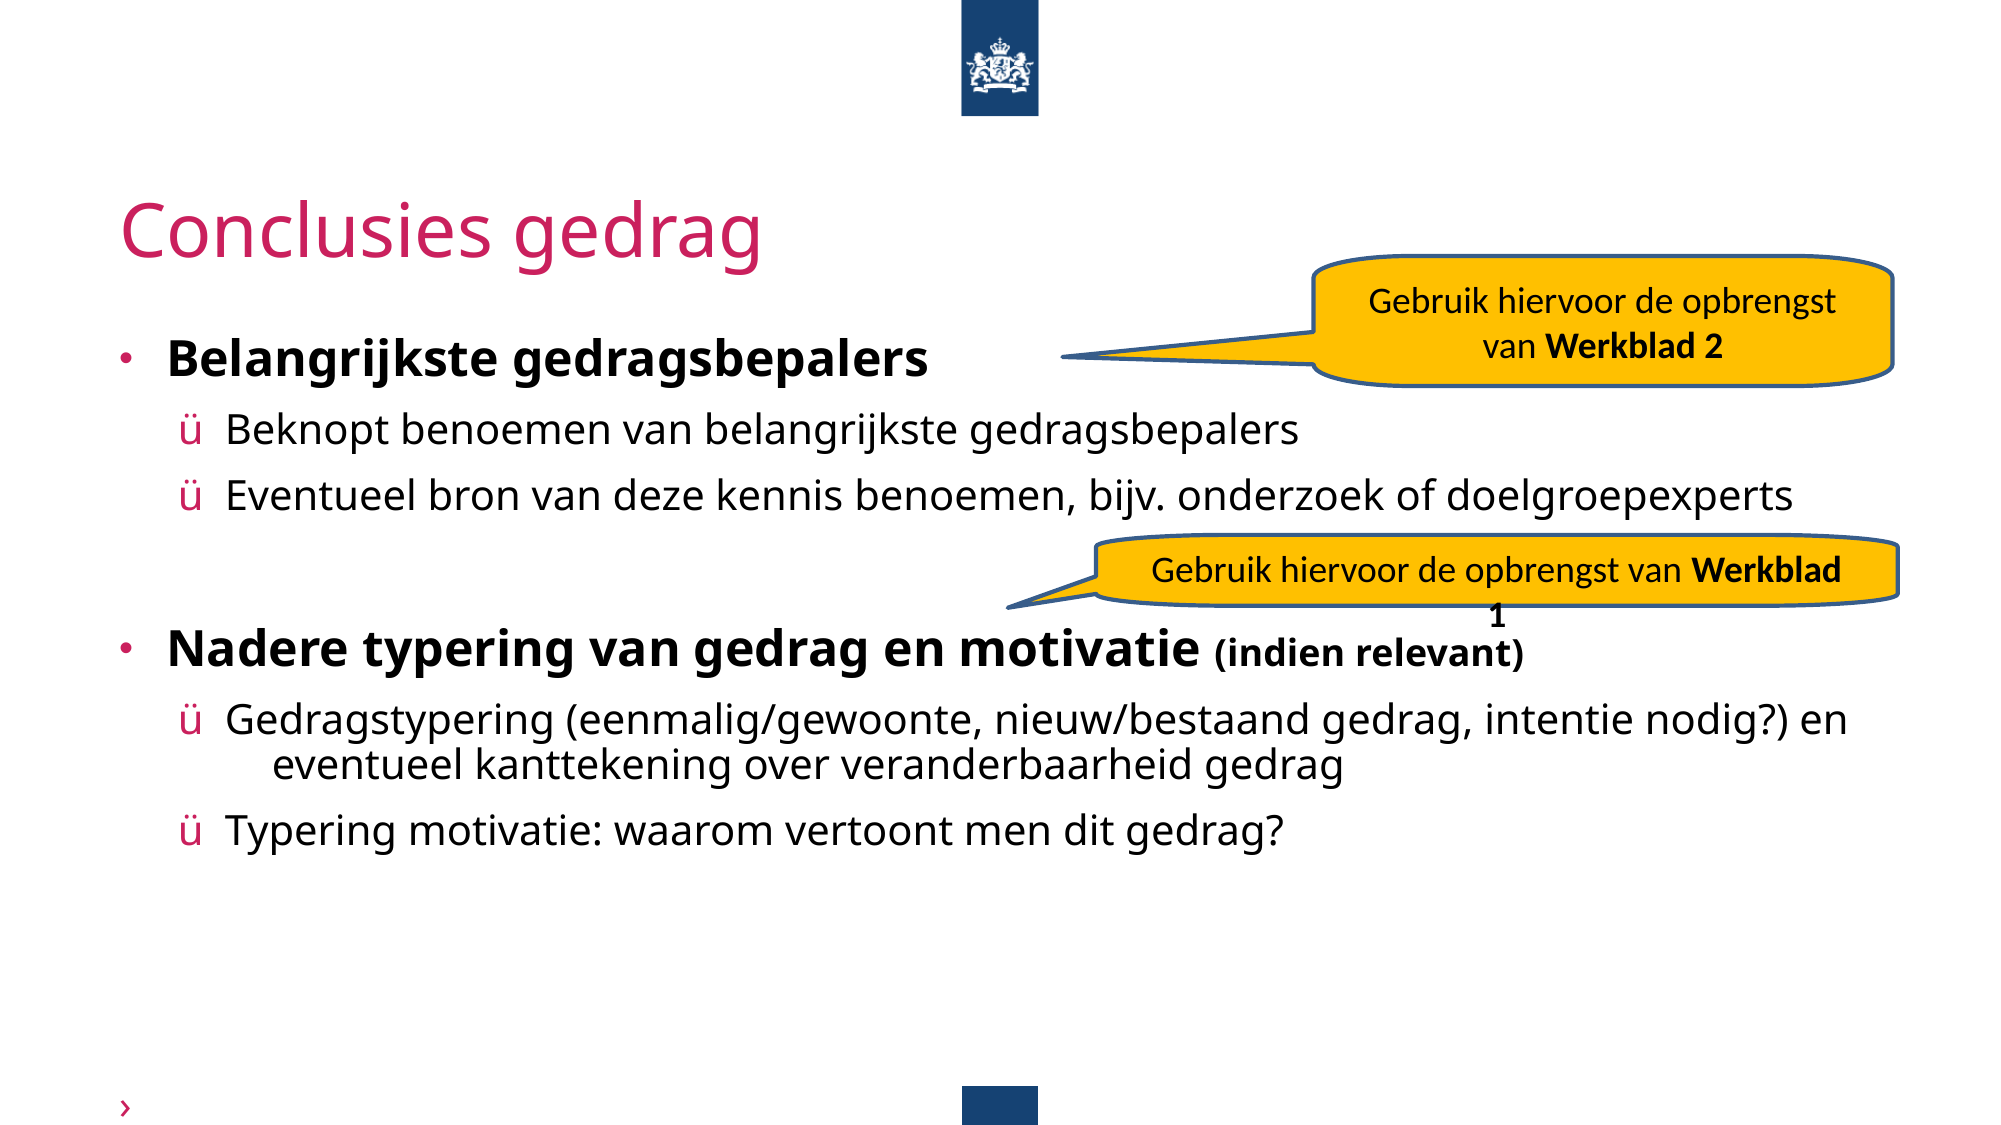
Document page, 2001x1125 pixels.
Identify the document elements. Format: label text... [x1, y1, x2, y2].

list Belangrijkste gedragsbepalers Beknopt benoemen van belangrijkste gedragsbepalers Eventueel bron van deze kennis benoemen, bijv. onderzoek of doelgroepexperts Nadere typering van gedrag en motivatie (indien relevant) Gedragstypering (eenmalig/gewoonte, nieuw/bestaand gedrag, intentie nodig?) en eventueel kanttekening over veranderbaarheid gedrag Typering motivatie: waarom vertoont men dit gedrag? [104, 326, 1897, 972]
text_box Gebruik hiervoor de opbrengst van Werkblad 2 [1062, 256, 1893, 386]
text_box Conclusies gedrag [104, 125, 1897, 281]
text_box Gebruik hiervoor de opbrengst van Werkblad 1 [1007, 534, 1898, 608]
